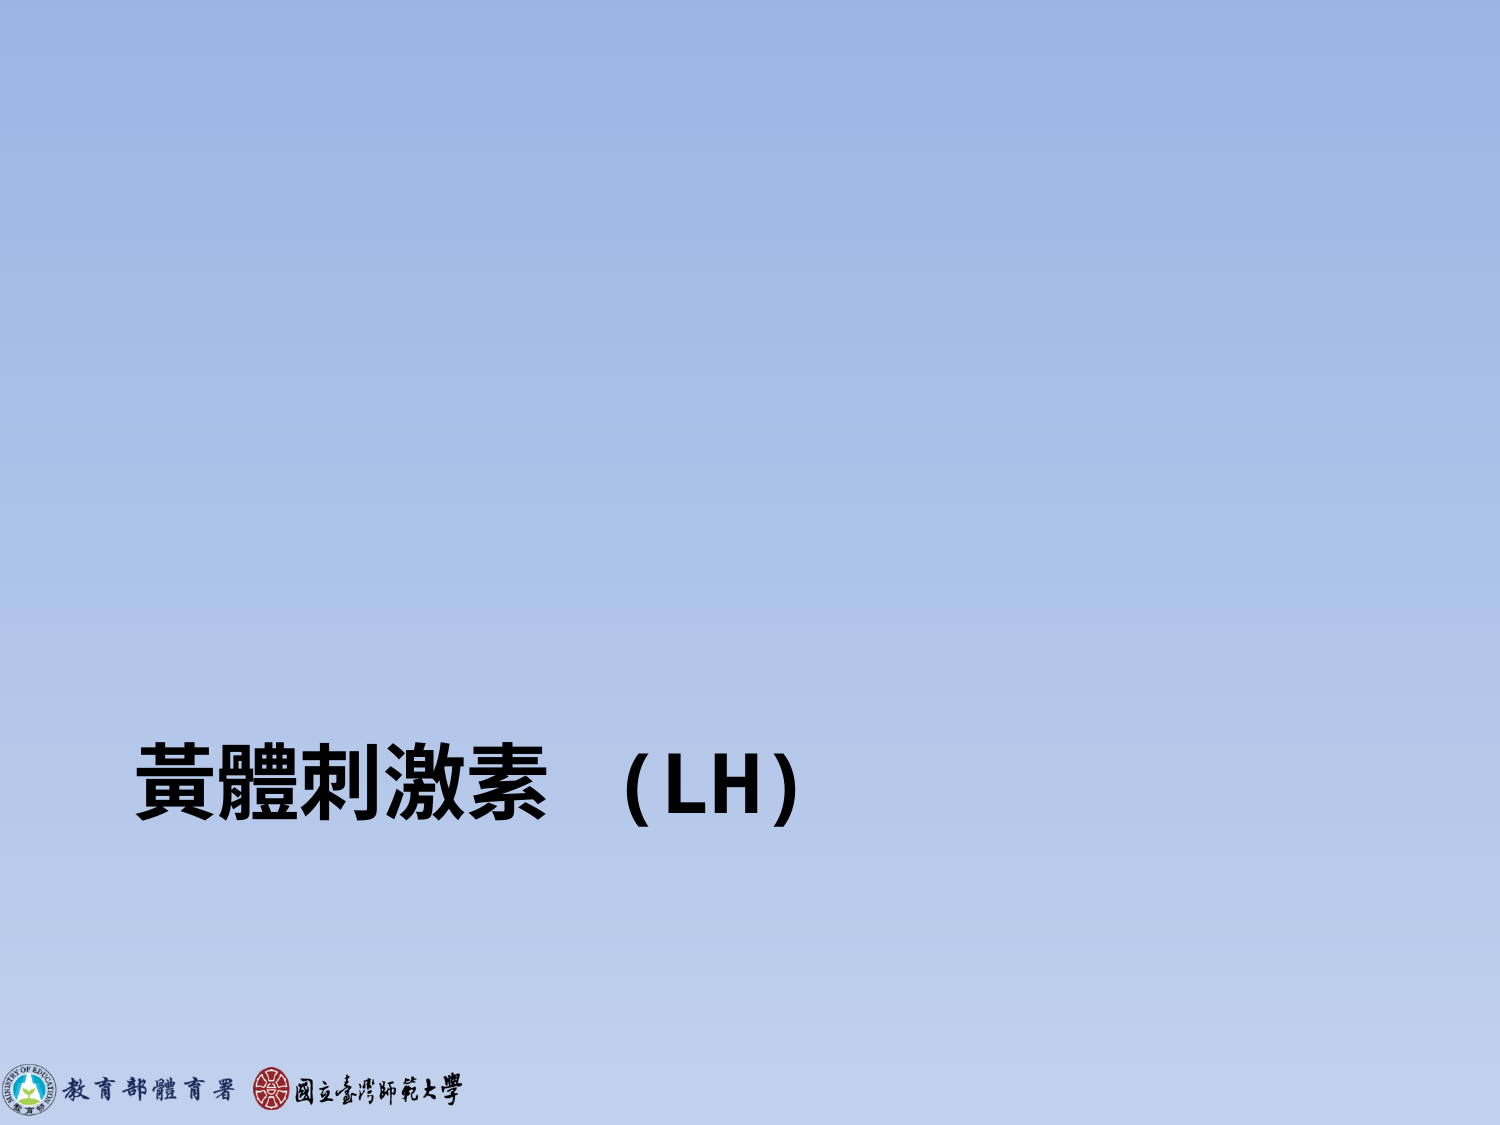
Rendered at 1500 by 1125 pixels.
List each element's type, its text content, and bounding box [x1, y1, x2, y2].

title 黃體刺激素 (LH) [118, 722, 1394, 947]
